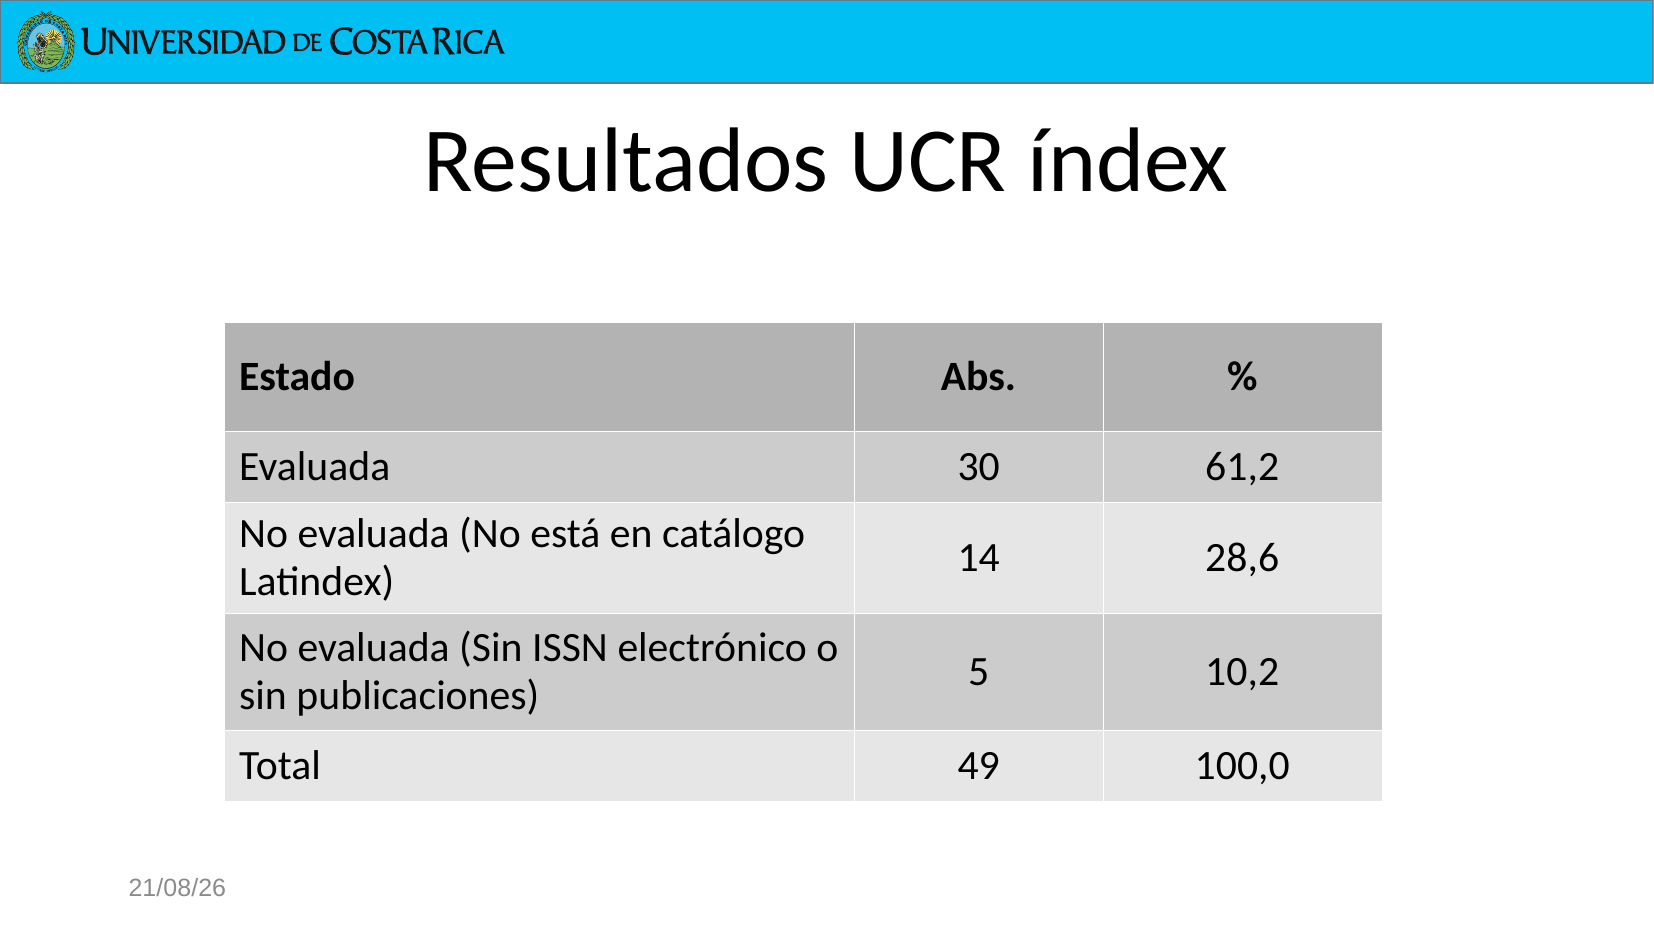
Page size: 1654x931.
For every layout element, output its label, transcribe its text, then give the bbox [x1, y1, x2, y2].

table_cell 61,2 [1104, 432, 1382, 502]
table_cell 100,0 [1104, 731, 1382, 801]
table_header Abs. [855, 323, 1103, 431]
table_header % [1104, 323, 1382, 431]
table_cell Total [225, 731, 854, 801]
table_cell 10,2 [1104, 614, 1382, 730]
table_cell Evaluada [225, 432, 854, 502]
table_header Estado [225, 323, 854, 431]
title Resultados UCR índex [113, 107, 1540, 230]
table_cell 14 [855, 503, 1103, 613]
table_cell No evaluada (Sin ISSN electrónico o sin publicaciones) [225, 614, 854, 730]
table_cell 28,6 [1104, 503, 1382, 613]
table_cell No evaluada (No está en catálogo Latindex) [225, 503, 854, 613]
table_cell 30 [855, 432, 1103, 502]
table_cell 5 [855, 614, 1103, 730]
table_cell 49 [855, 731, 1103, 801]
